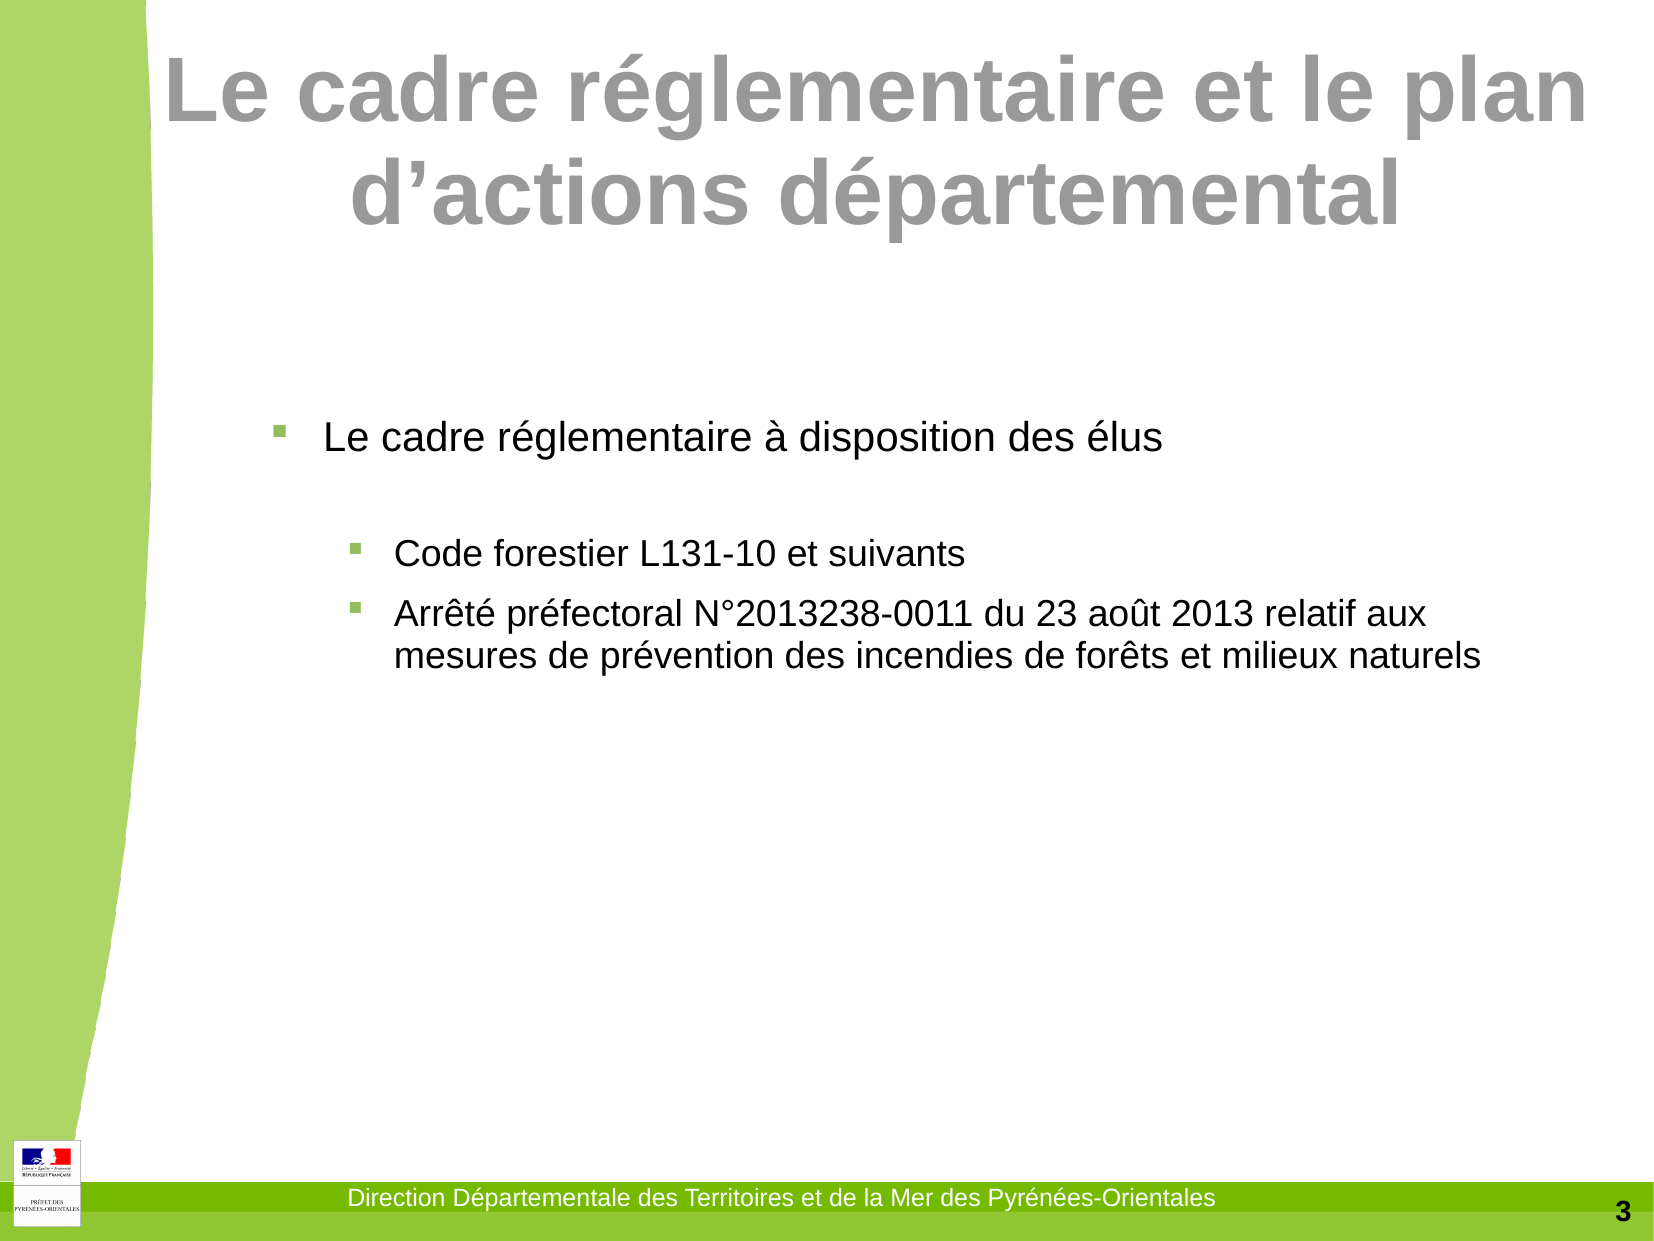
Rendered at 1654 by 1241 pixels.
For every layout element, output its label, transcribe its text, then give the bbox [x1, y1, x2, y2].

picture [0, 0, 1654, 1241]
title Le cadre réglementaire et le plan d’actions départemental [159, 38, 1595, 244]
list Le cadre réglementaire à disposition des élus Code forestier L131-10 et suivants Arrêté préfectoral N°2013238-0011 du 23 août 2013 relatif aux mesures de prévention des incendies de forêts et milieux naturels [181, 413, 1511, 1107]
